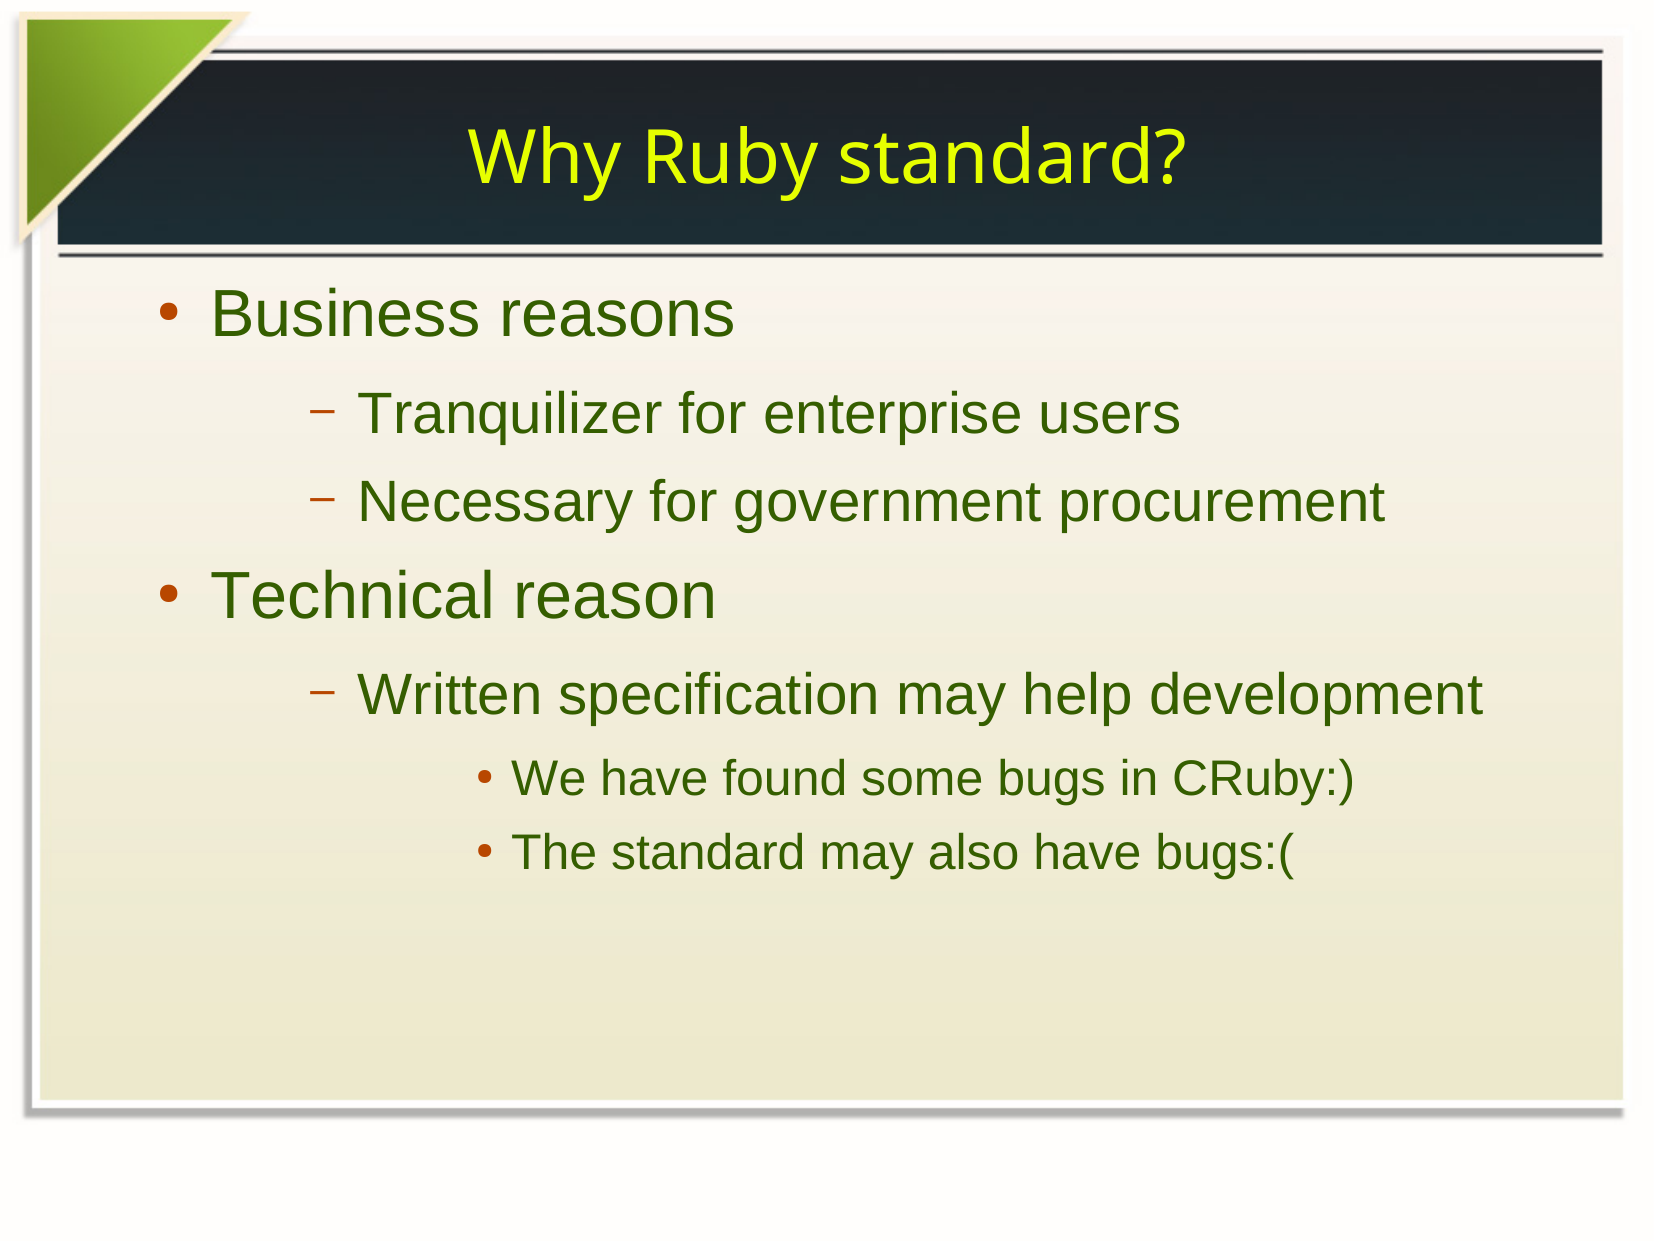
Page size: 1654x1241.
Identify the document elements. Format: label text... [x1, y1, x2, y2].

picture [0, 0, 1654, 1241]
title Why Ruby standard? [121, 73, 1534, 237]
list Business reasons Tranquilizer for enterprise users Necessary for government procurement Technical reason Written specification may help development We have found some bugs in CRuby:) The standard may also have bugs:( [121, 276, 1534, 1087]
